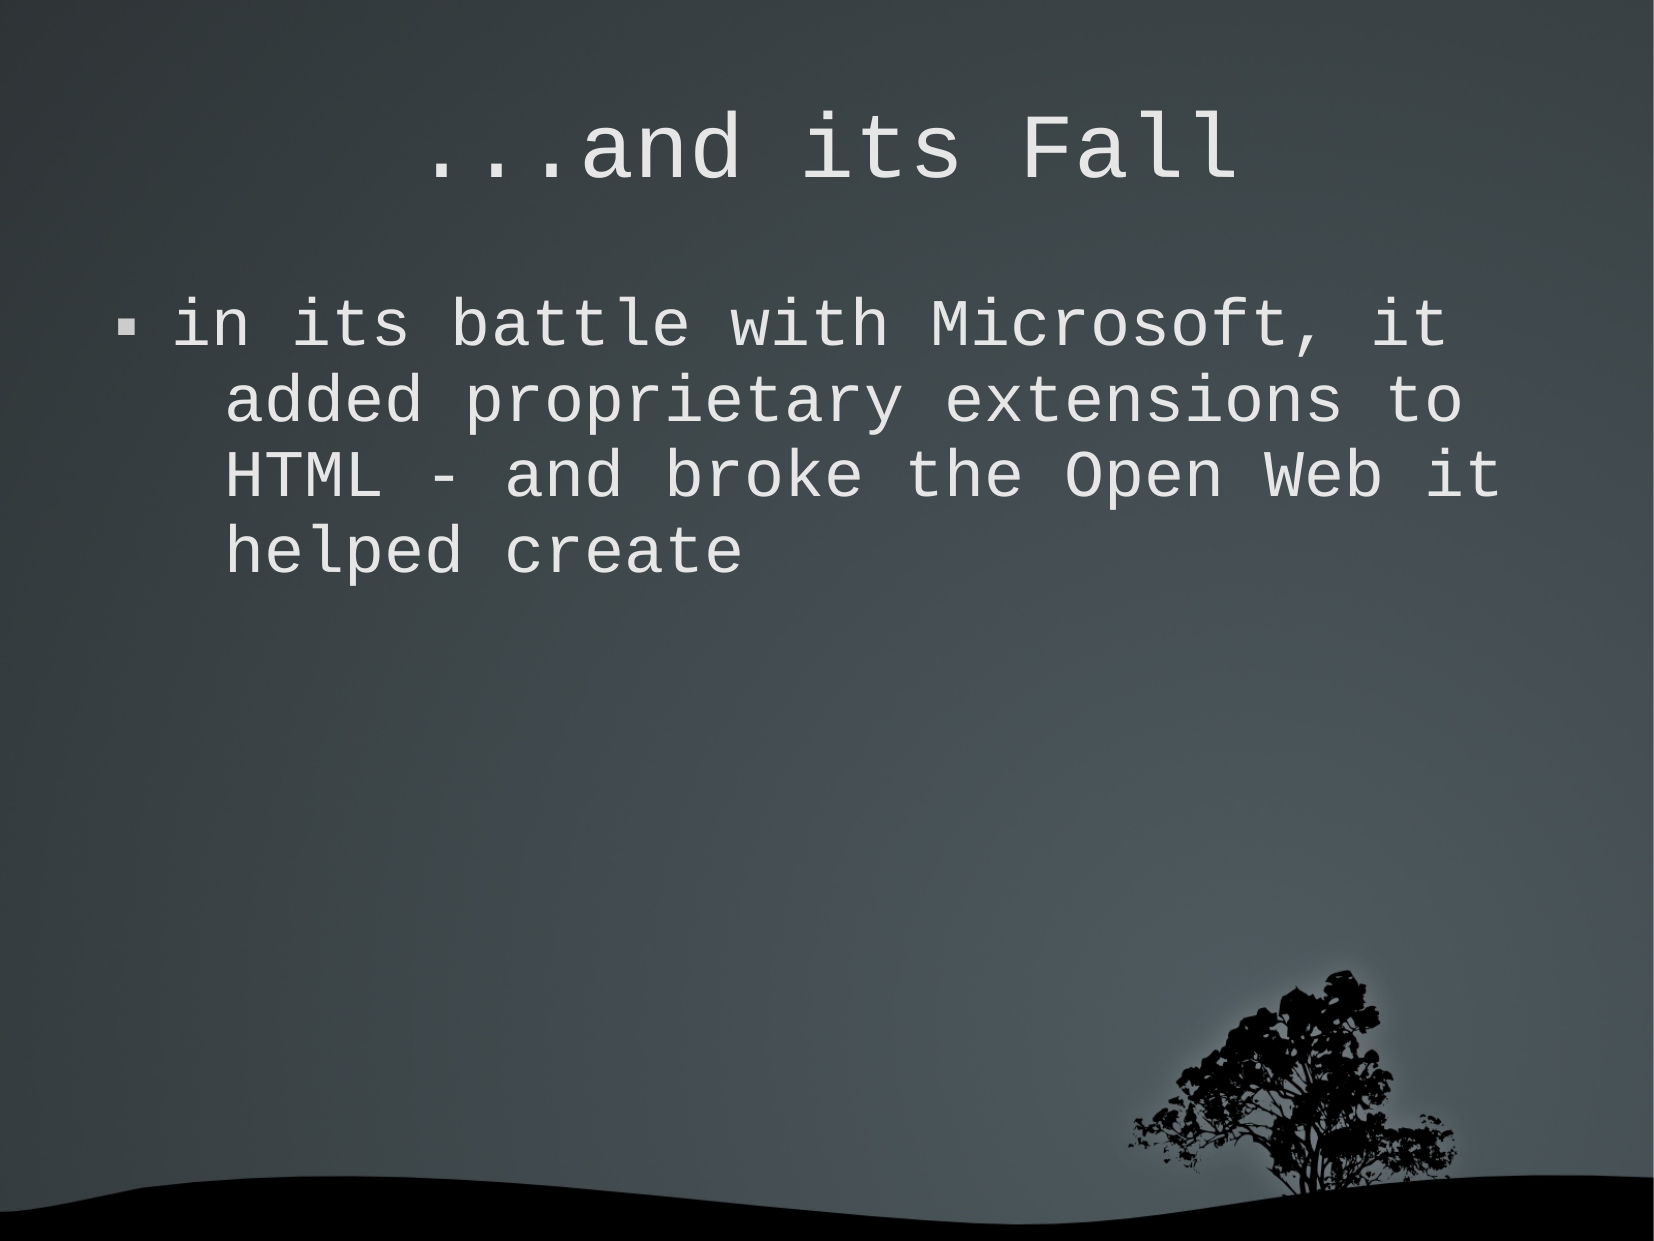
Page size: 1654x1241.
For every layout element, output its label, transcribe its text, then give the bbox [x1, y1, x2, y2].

title ...and its Fall [82, 56, 1571, 250]
picture [0, 0, 1654, 1241]
list in its battle with Microsoft, it added proprietary extensions to HTML - and broke the Open Web it helped create [82, 290, 1571, 1094]
